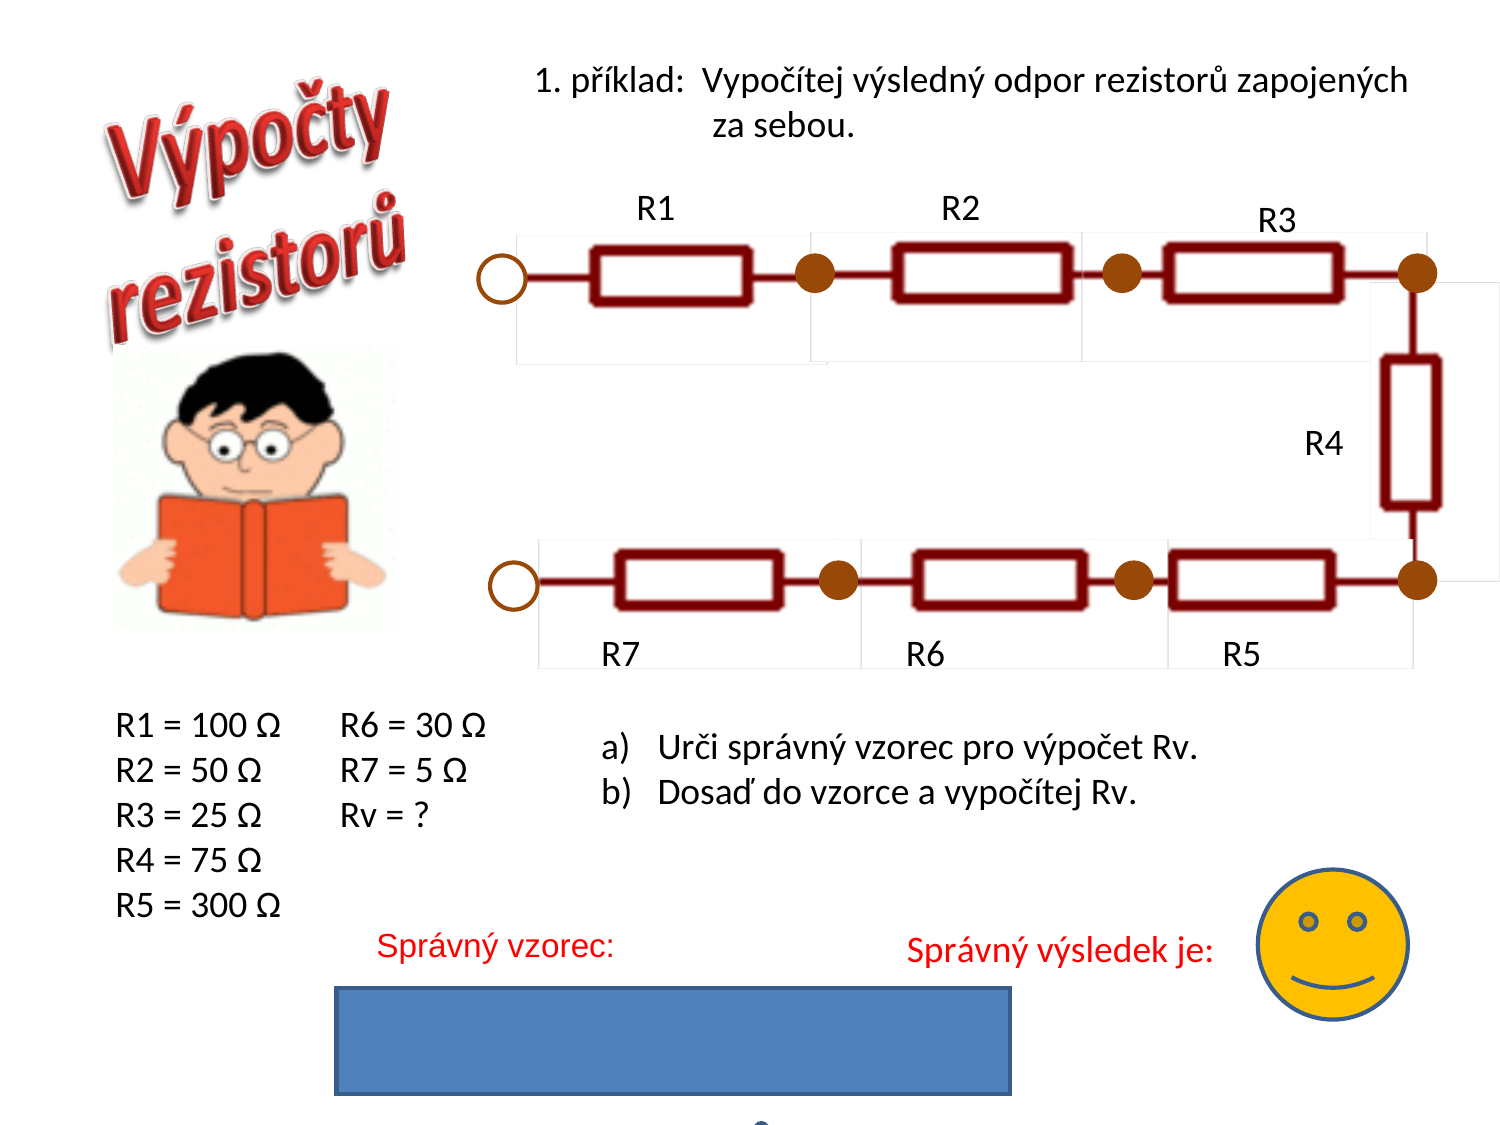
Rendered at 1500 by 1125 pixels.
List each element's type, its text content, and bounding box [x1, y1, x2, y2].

text_box R5 [1207, 621, 1277, 682]
text_box [478, 255, 526, 303]
text_box R1 = 100 Ω R2 = 50 Ω R3 = 25 Ω R4 = 75 Ω R5 = 300 Ω [100, 692, 296, 933]
text_box R4 [1289, 410, 1359, 471]
text_box [336, 987, 1010, 1094]
picture [15, 0, 461, 634]
text_box R1 [621, 175, 691, 237]
text_box R7 [586, 621, 656, 682]
picture [515, 231, 1500, 671]
text_box 1. příklad: Vypočítej výsledný odpor rezistorů zapojených za sebou. [518, 46, 1500, 153]
text_box [1399, 562, 1436, 598]
text_box [490, 562, 538, 610]
text_box [1116, 562, 1152, 598]
text_box [820, 562, 857, 598]
text_box R6 = 30 Ω R7 = 5 Ω Rv = ? [325, 692, 502, 843]
text_box [1399, 255, 1436, 291]
text_box [1104, 255, 1140, 291]
text_box Urči správný vzorec pro výpočet Rv. Dosaď do vzorce a vypočítej Rv. [586, 714, 1215, 821]
text_box Správný vzorec: [361, 916, 631, 973]
text_box [797, 255, 833, 291]
text_box [1257, 869, 1408, 1020]
text_box R2 [926, 175, 996, 237]
text_box R3 [1242, 187, 1312, 248]
text_box R6 [891, 621, 961, 682]
text_box Správný výsledek je: [892, 916, 1230, 978]
